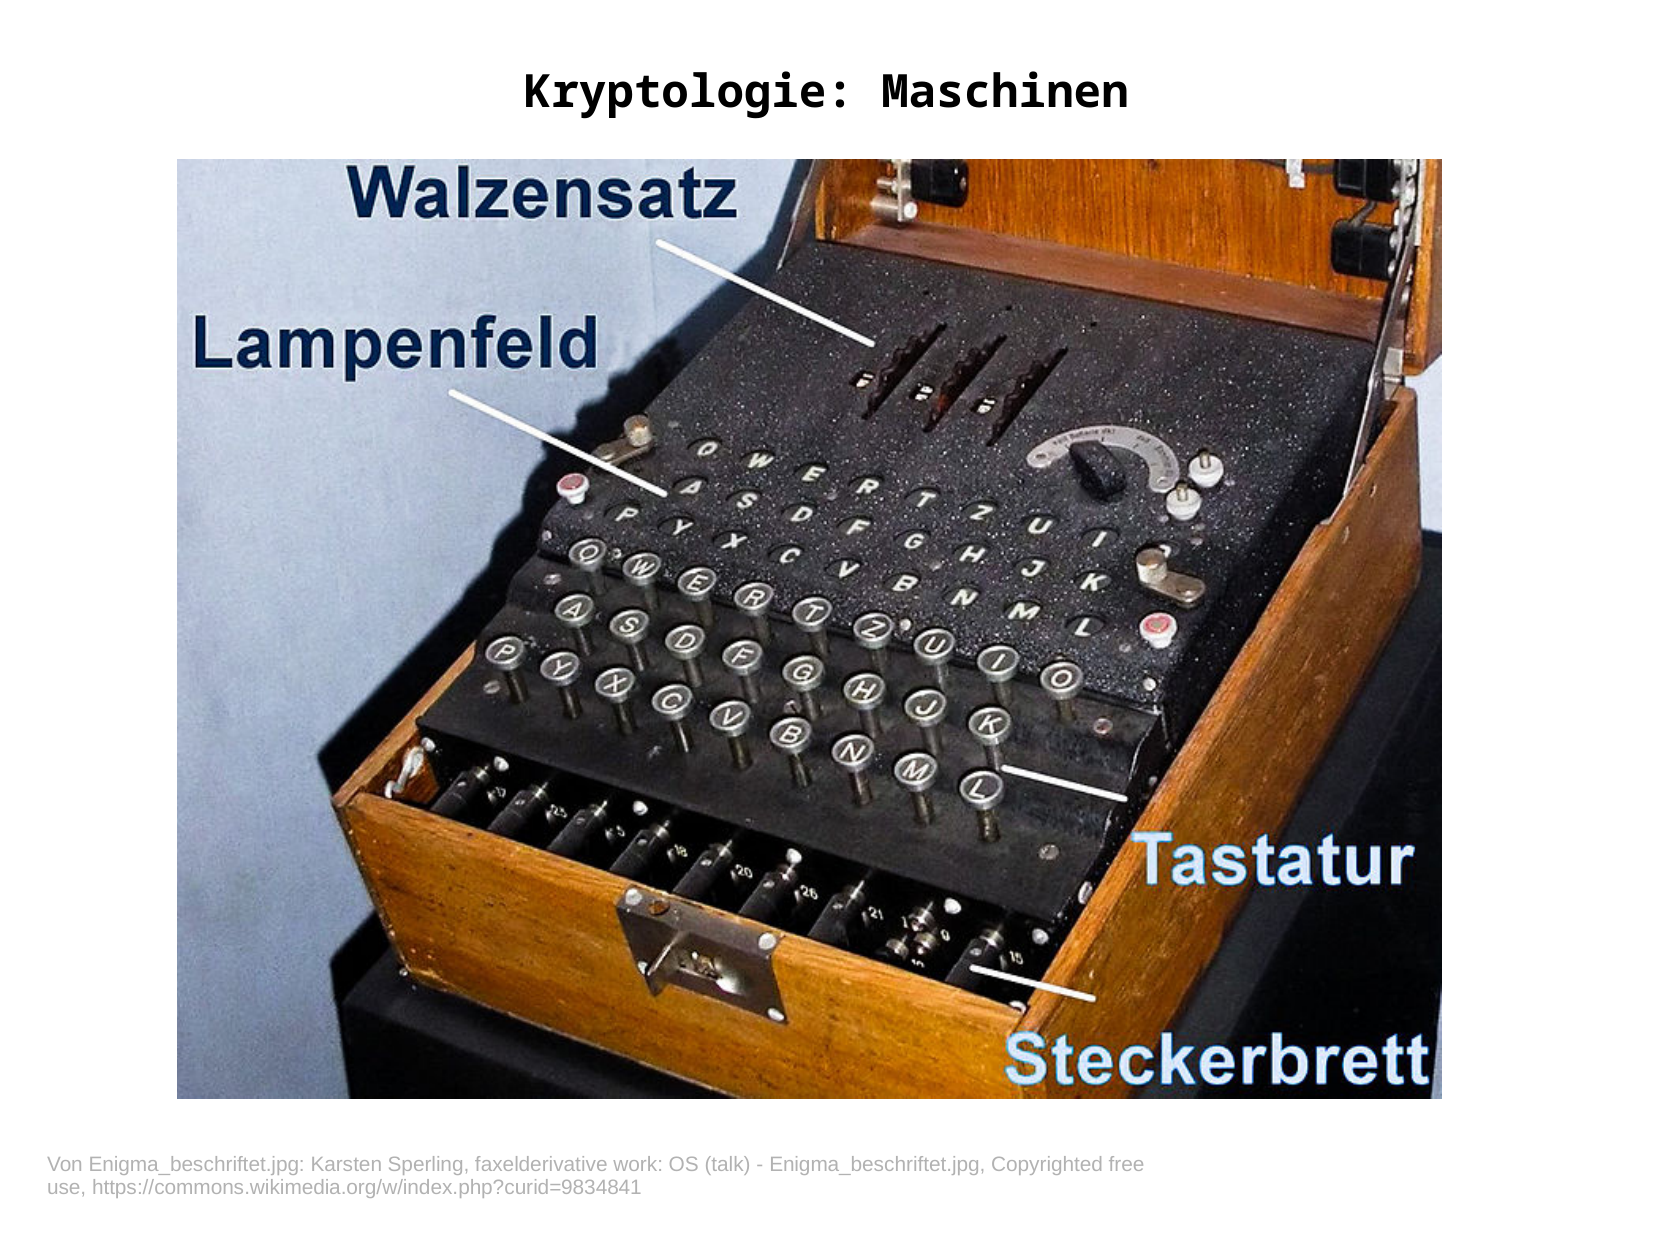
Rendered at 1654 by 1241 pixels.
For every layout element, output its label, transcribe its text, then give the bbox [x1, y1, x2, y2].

title Kryptologie: Maschinen [82, 49, 1571, 130]
text_box Von Enigma_beschriftet.jpg: Karsten Sperling, faxelderivative work: OS (talk) - Enigma_beschriftet.jpg, Copyrighted free use, https://commons.wikimedia.org/w/index.php?curid=9834841 [32, 1145, 1193, 1236]
picture [177, 159, 1442, 1099]
